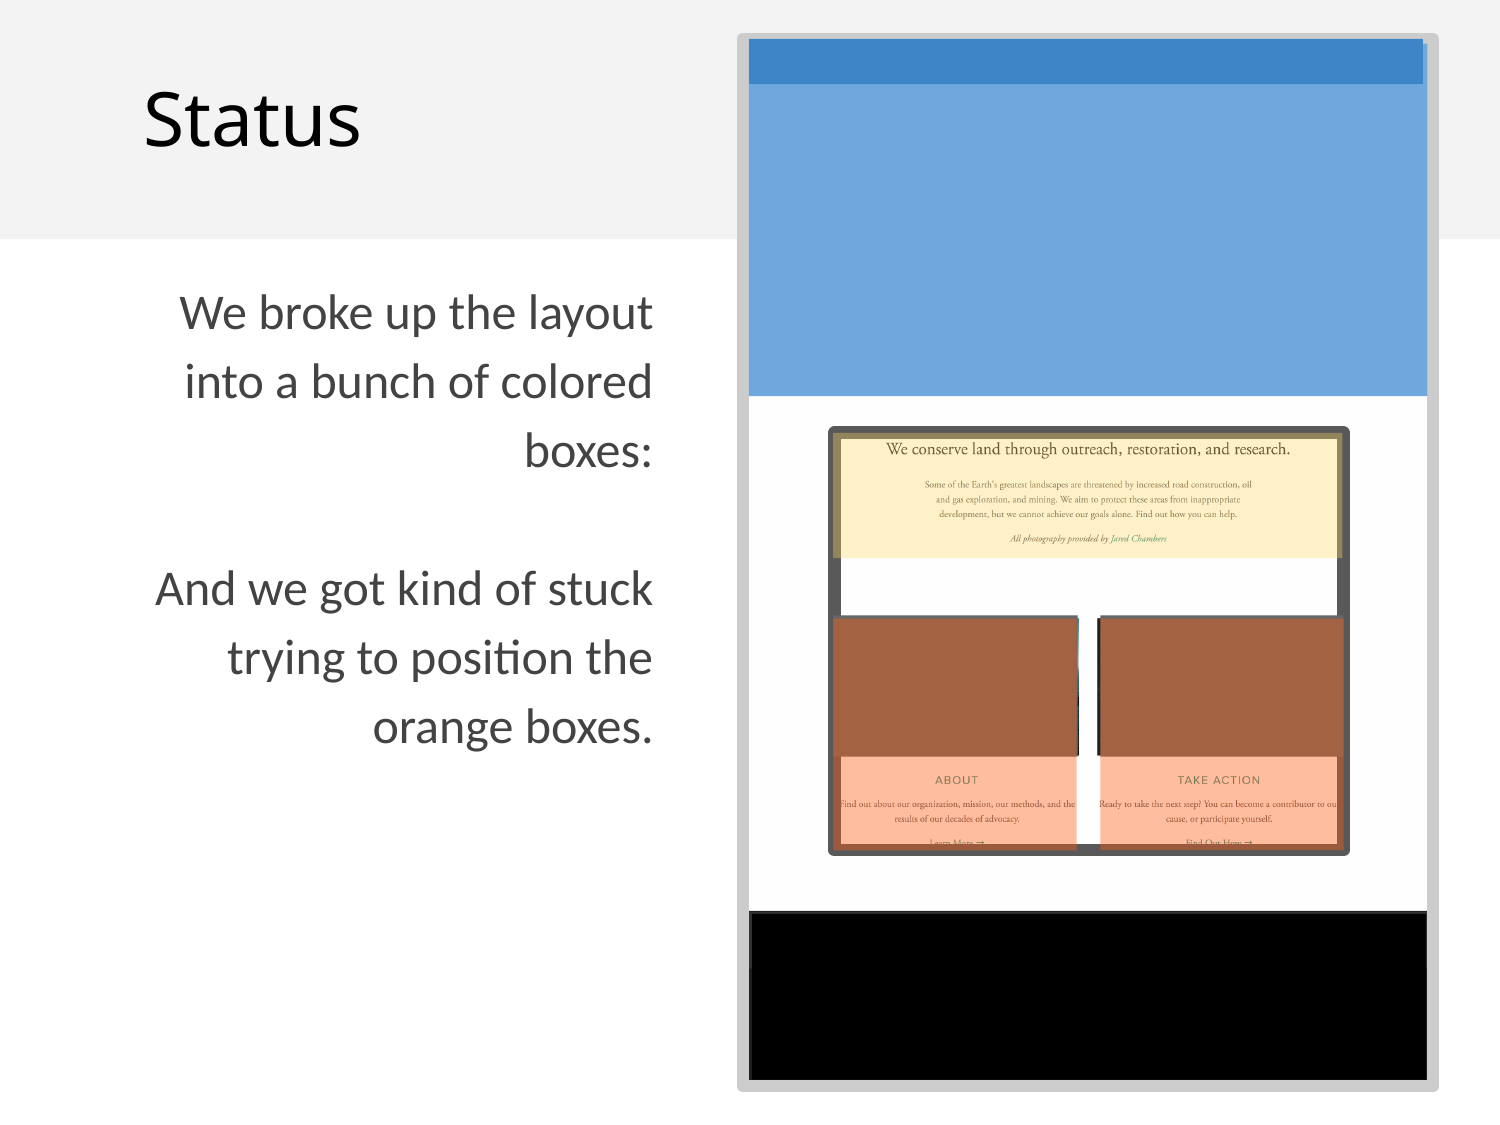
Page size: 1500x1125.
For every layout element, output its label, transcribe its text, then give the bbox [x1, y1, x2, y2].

text_box [752, 913, 1426, 1080]
list We broke up the layout into a bunch of colored boxes: And we got kind of stuck trying to position the orange boxes. [128, 255, 669, 1004]
text_box [748, 38, 1428, 397]
picture [749, 397, 1427, 1080]
text_box [1100, 615, 1344, 851]
text_box [833, 615, 1078, 851]
text_box [833, 432, 1343, 559]
title Status [128, 56, 737, 183]
